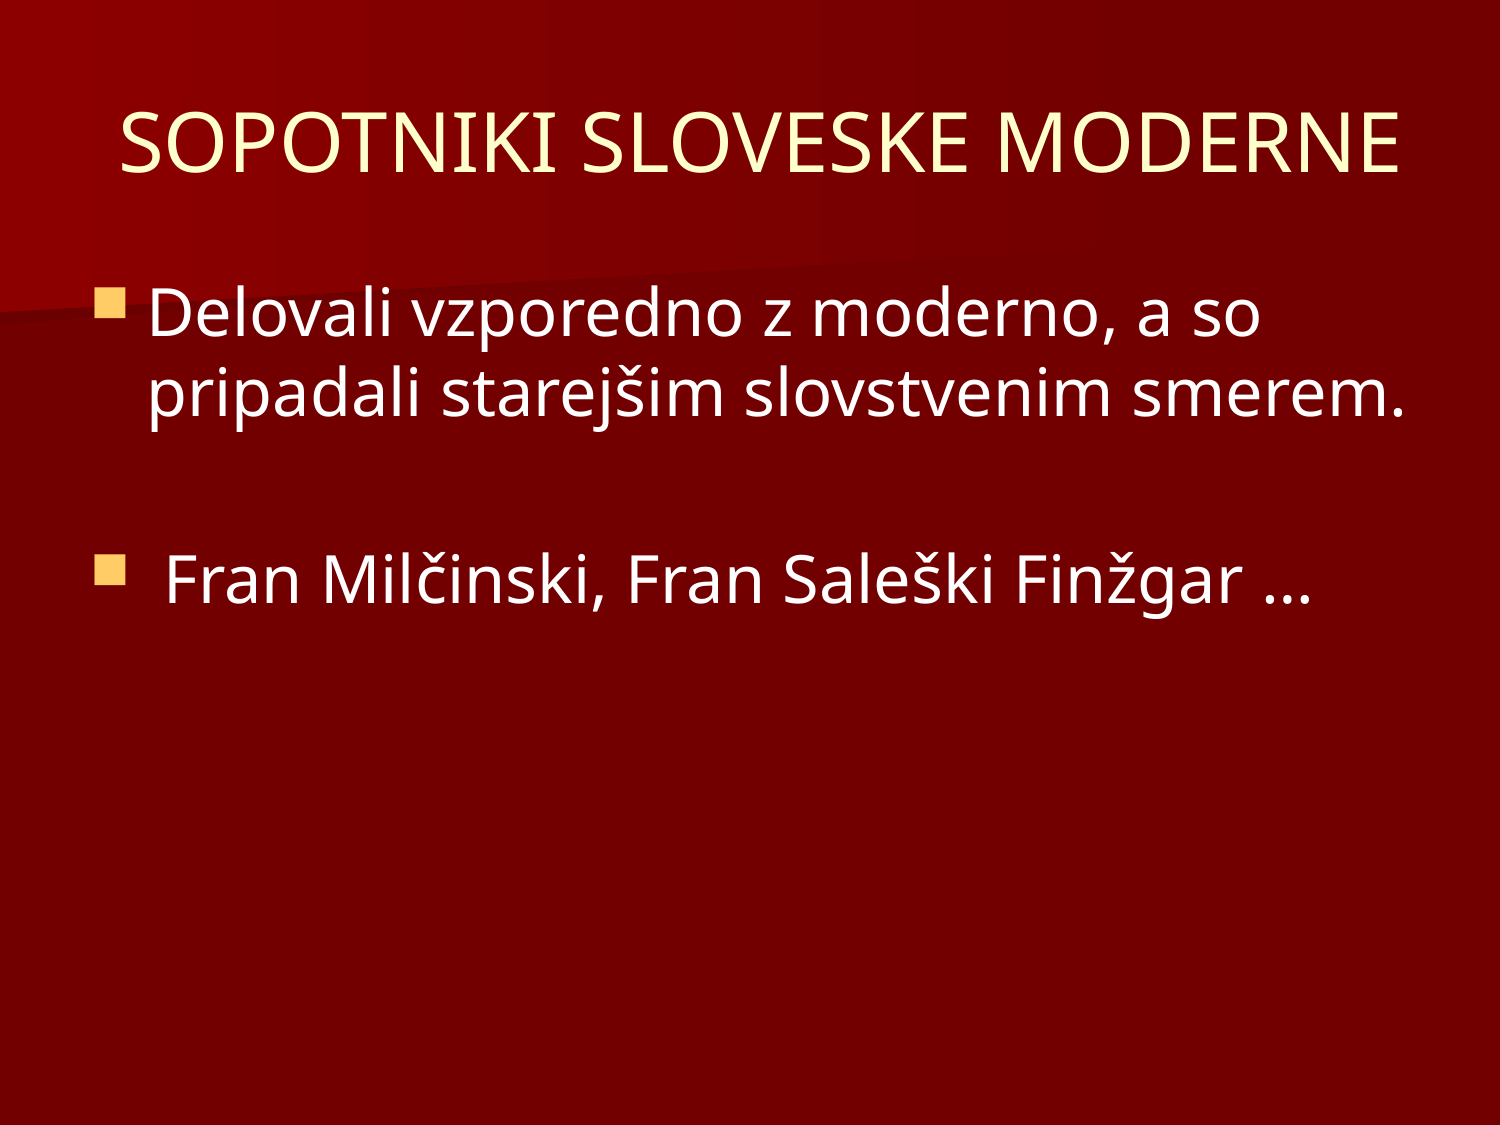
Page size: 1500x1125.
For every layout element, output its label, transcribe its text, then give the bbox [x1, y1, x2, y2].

list Delovali vzporedno z moderno, a so pripadali starejšim slovstvenim smerem. Fran Milčinski, Fran Saleški Finžgar … [75, 262, 1425, 1000]
title SOPOTNIKI SLOVESKE MODERNE [75, 45, 1425, 233]
